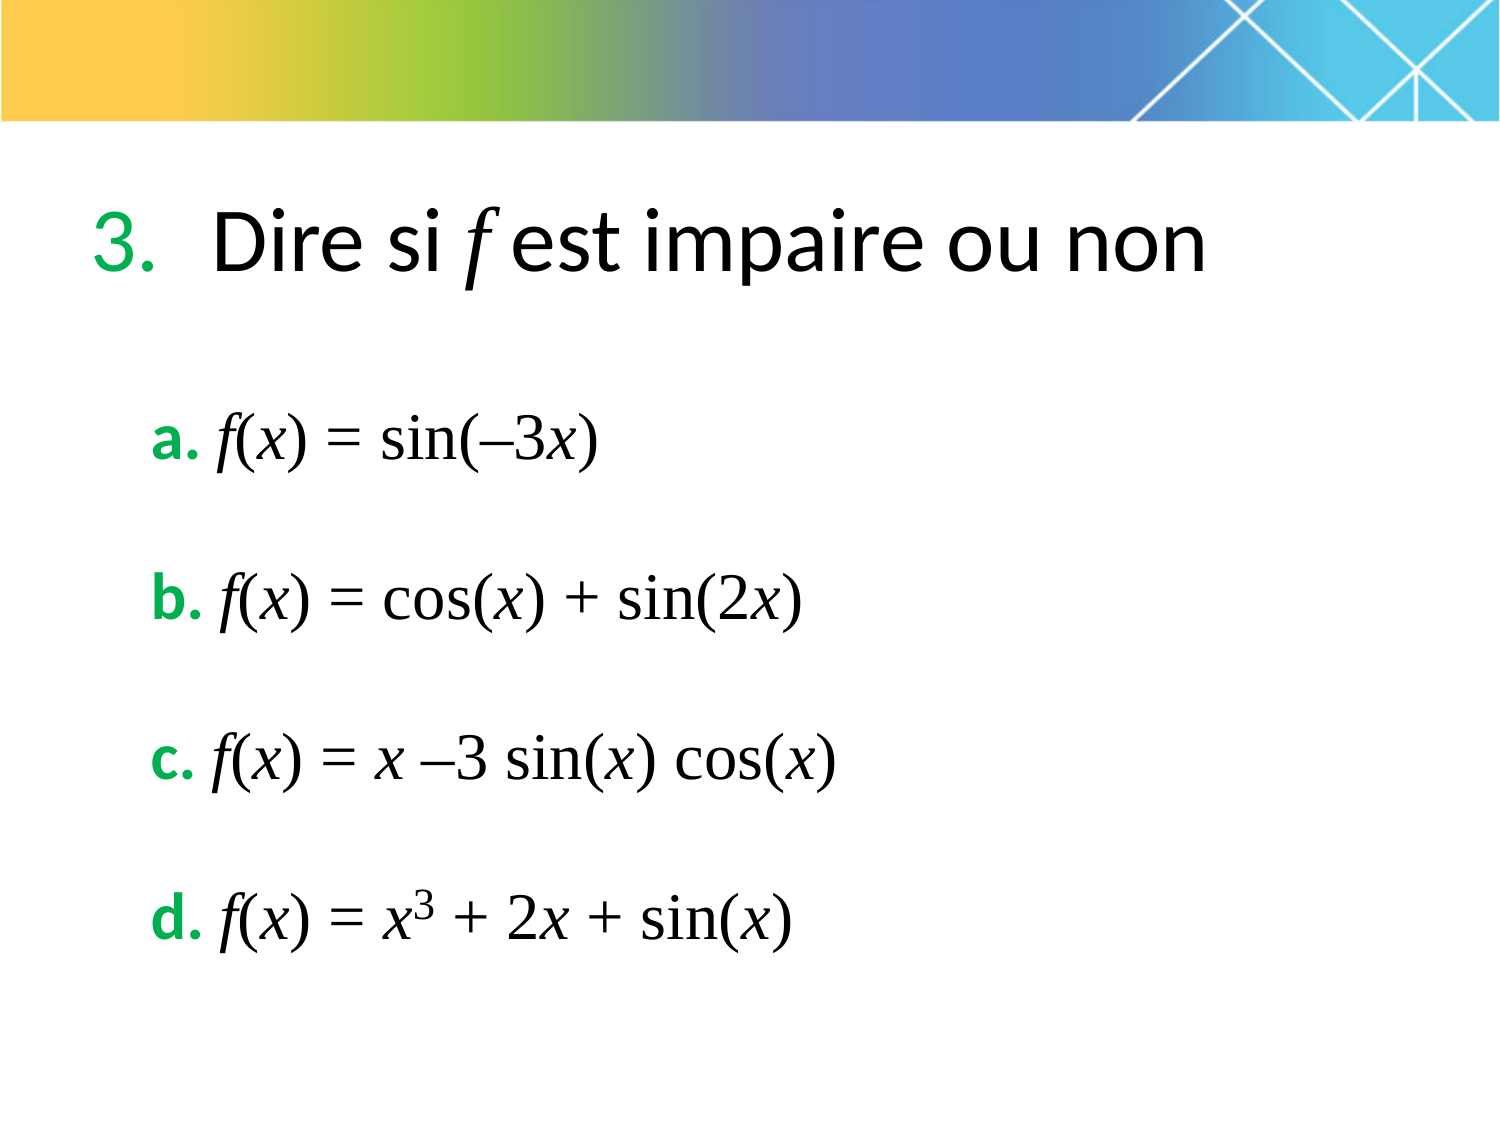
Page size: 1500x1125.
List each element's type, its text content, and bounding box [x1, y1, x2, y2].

title Dire si f est impaire ou non [75, 164, 1426, 305]
text_box a. f(x) = sin(–3x) b. f(x) = cos(x) + sin(2x) c. f(x) = x –3 sin(x) cos(x) d. f(x) = x3 + 2x + sin(x) [135, 385, 961, 961]
picture [0, 0, 1500, 123]
